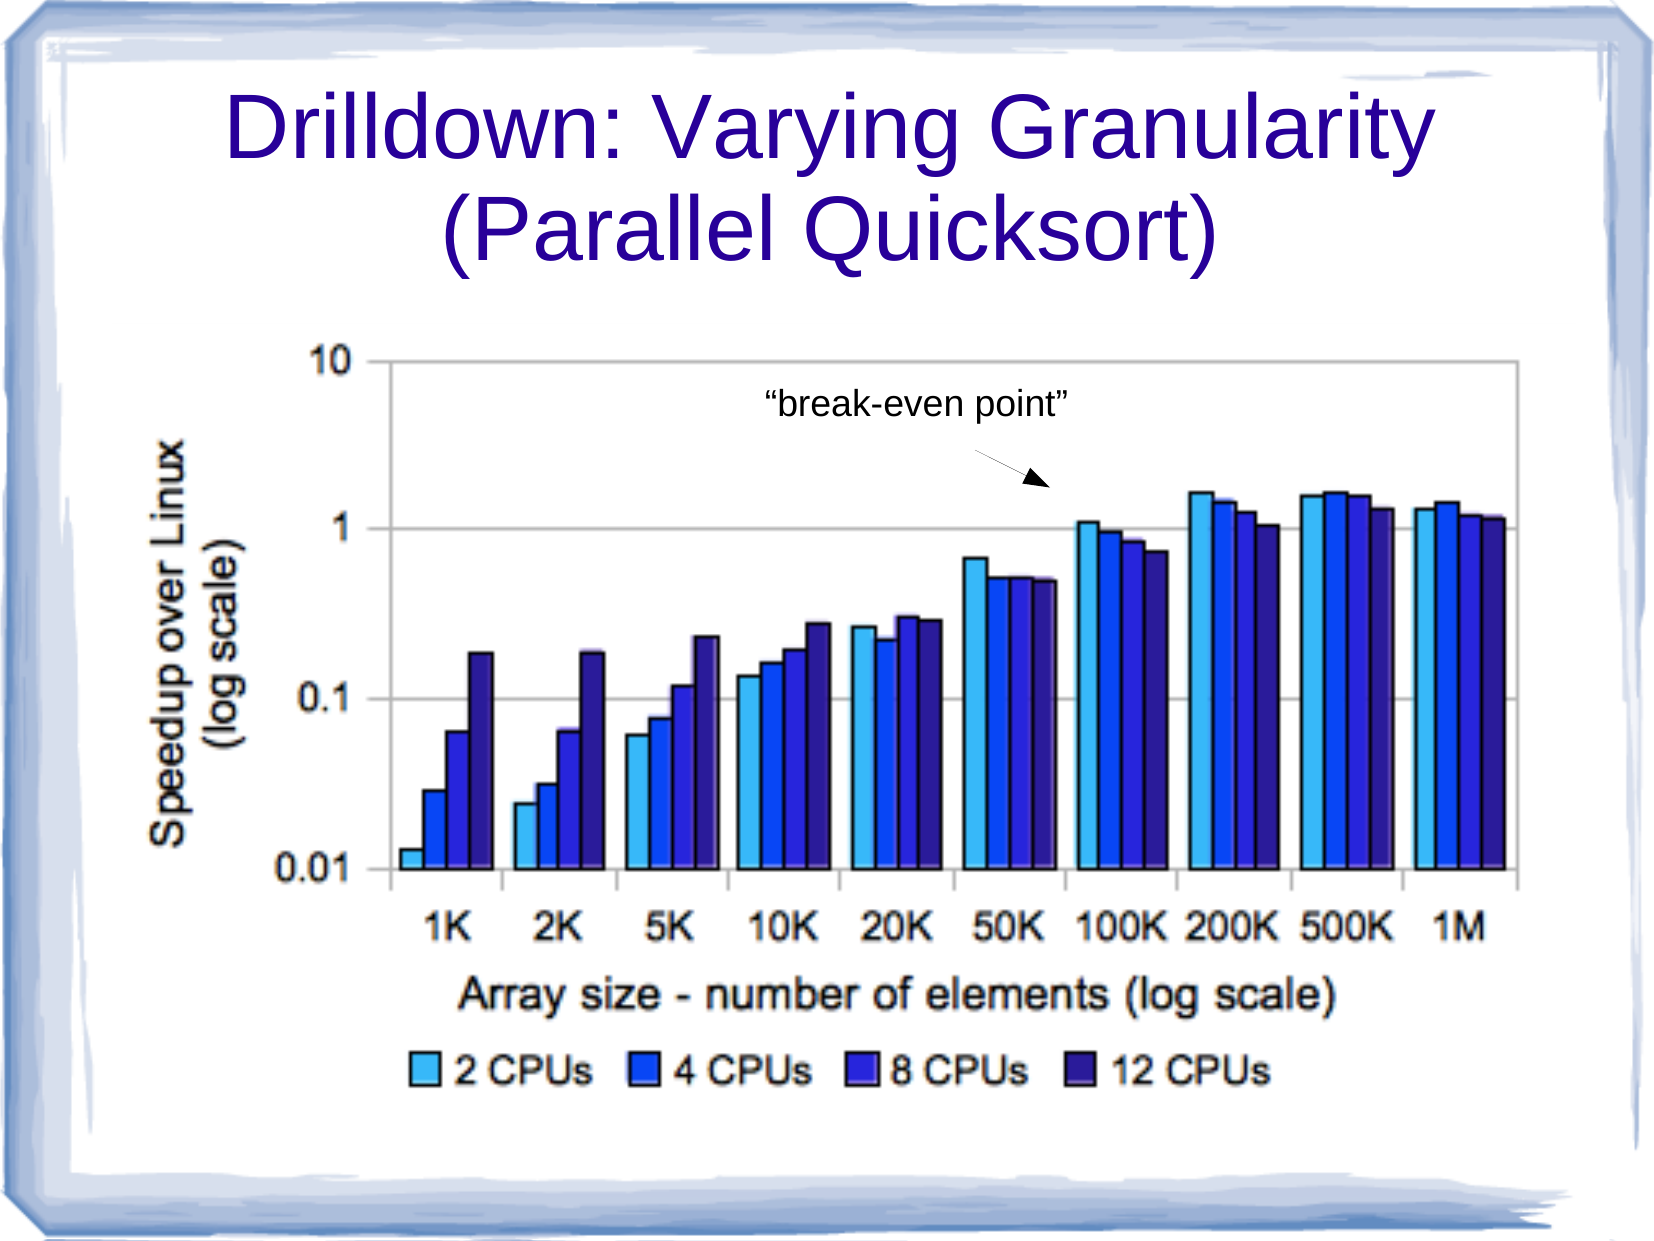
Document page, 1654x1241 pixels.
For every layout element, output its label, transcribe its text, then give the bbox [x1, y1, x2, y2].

title Drilldown: Varying Granularity (Parallel Quicksort) [86, 75, 1576, 281]
text_box “break-even point” [750, 375, 1126, 432]
picture [0, 0, 1654, 1241]
